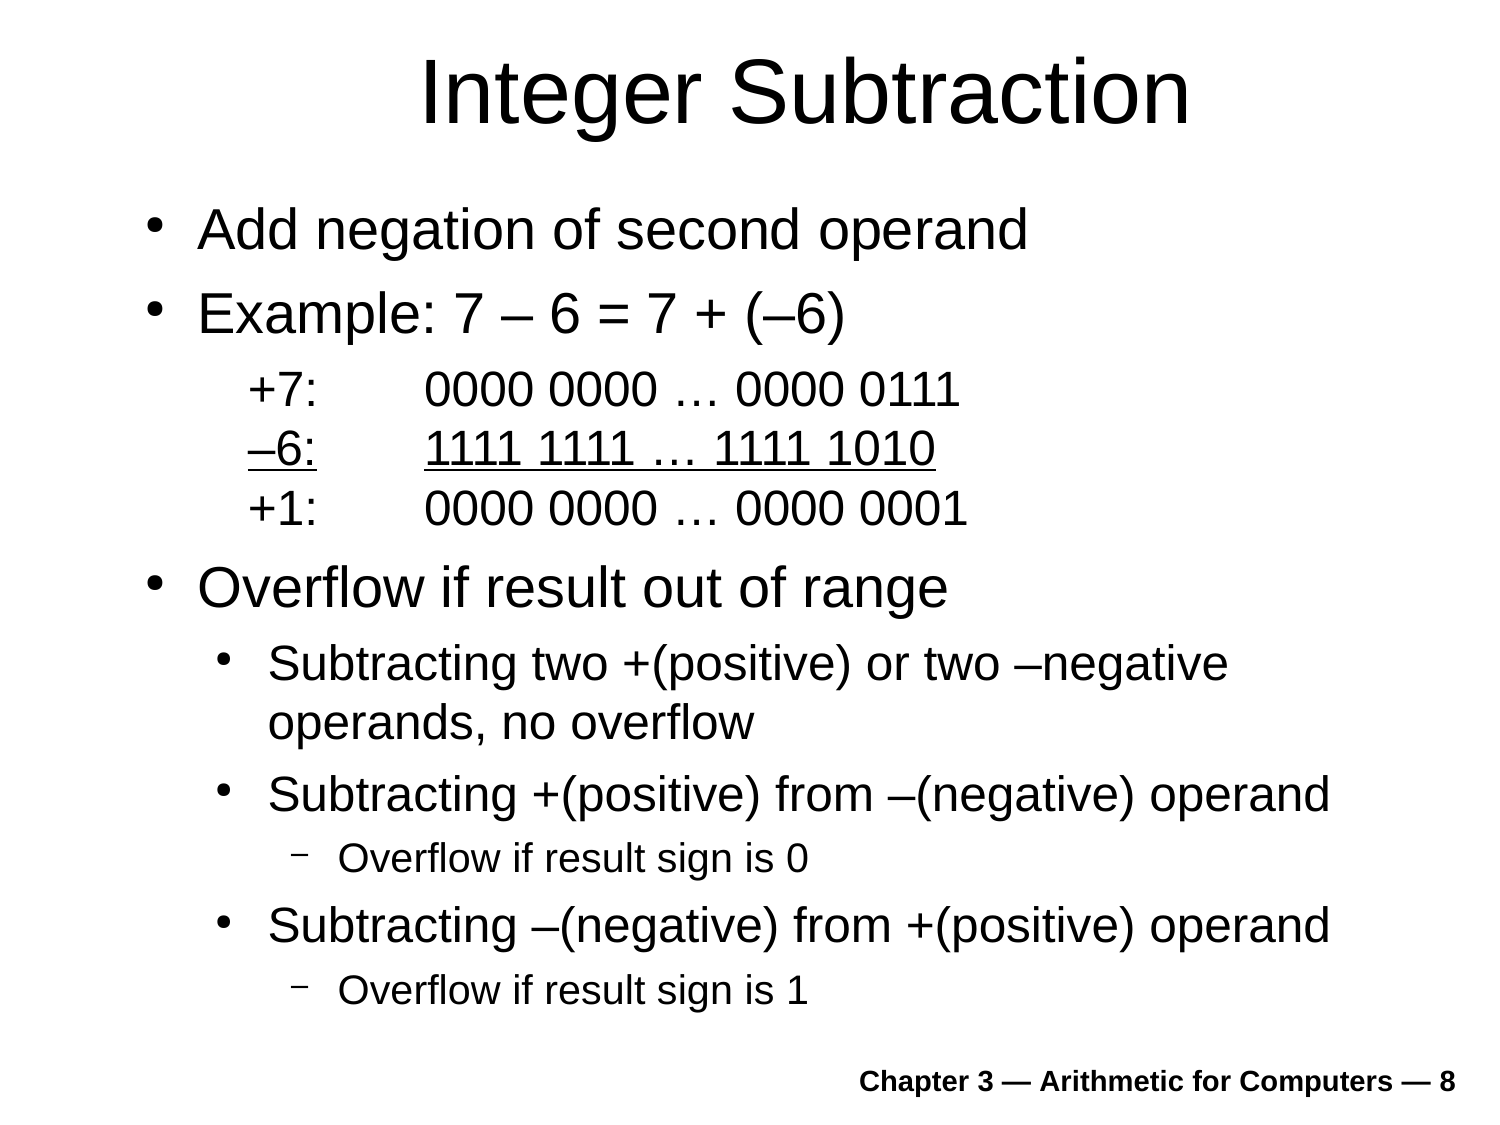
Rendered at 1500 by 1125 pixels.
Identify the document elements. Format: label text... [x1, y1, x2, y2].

title Integer Subtraction [112, 23, 1468, 149]
list Add negation of second operand Example: 7 – 6 = 7 + (–6) +7: 0000 0000 … 0000 0111 –6: 1111 1111 … 1111 1010 +1: 0000 0000 … 0000 0001 Overflow if result out of range Subtracting two +(positive) or two –negative operands, no overflow Subtracting +(positive) from –(negative) operand Overflow if result sign is 0 Subtracting –(negative) from +(positive) operand Overflow if result sign is 1 [112, 184, 1469, 1024]
text_box Chapter 3 — Arithmetic for Computers — <number> [277, 1046, 1471, 1106]
